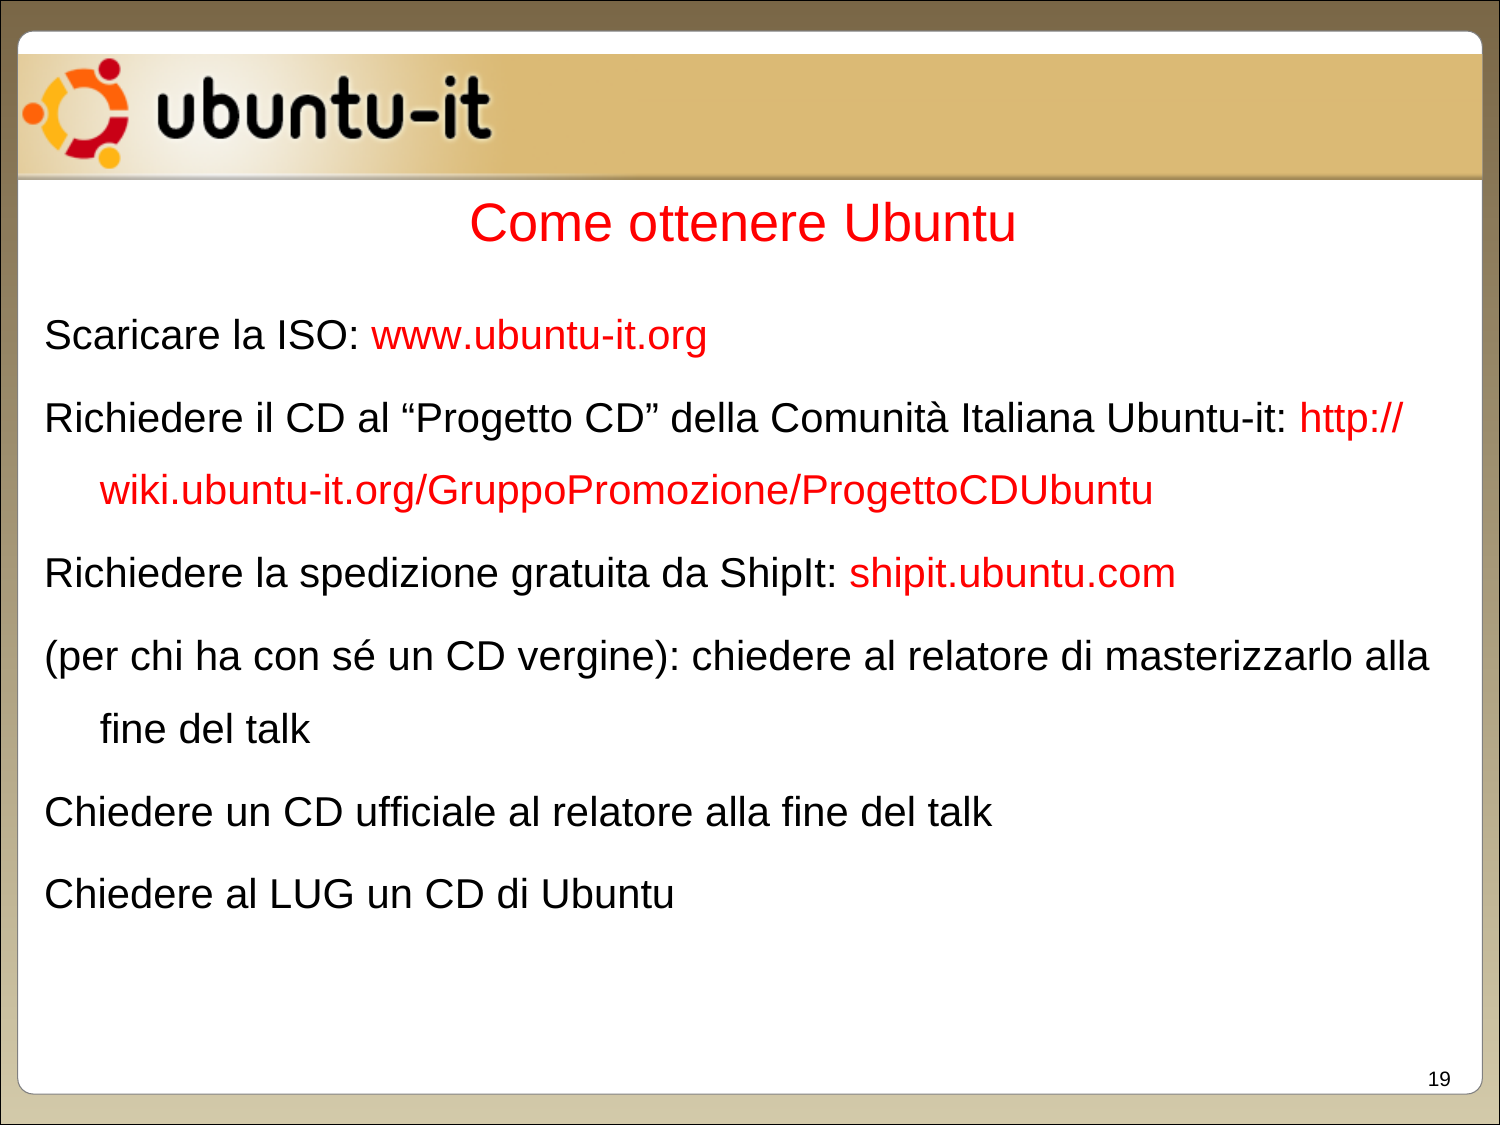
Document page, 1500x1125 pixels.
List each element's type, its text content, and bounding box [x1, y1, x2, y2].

list Scaricare la ISO: www.ubuntu-it.org Richiedere il CD al “Progetto CD” della Comunità Italiana Ubuntu-it: http://wiki.ubuntu-it.org/GruppoPromozione/ProgettoCDUbuntu Richiedere la spedizione gratuita da ShipIt: shipit.ubuntu.com (per chi ha con sé un CD vergine): chiedere al relatore di masterizzarlo alla fine del talk Chiedere un CD ufficiale al relatore alla fine del talk Chiedere al LUG un CD di Ubuntu [29, 302, 1471, 990]
title Come ottenere Ubuntu [17, 178, 1471, 262]
picture [18, 54, 1483, 180]
